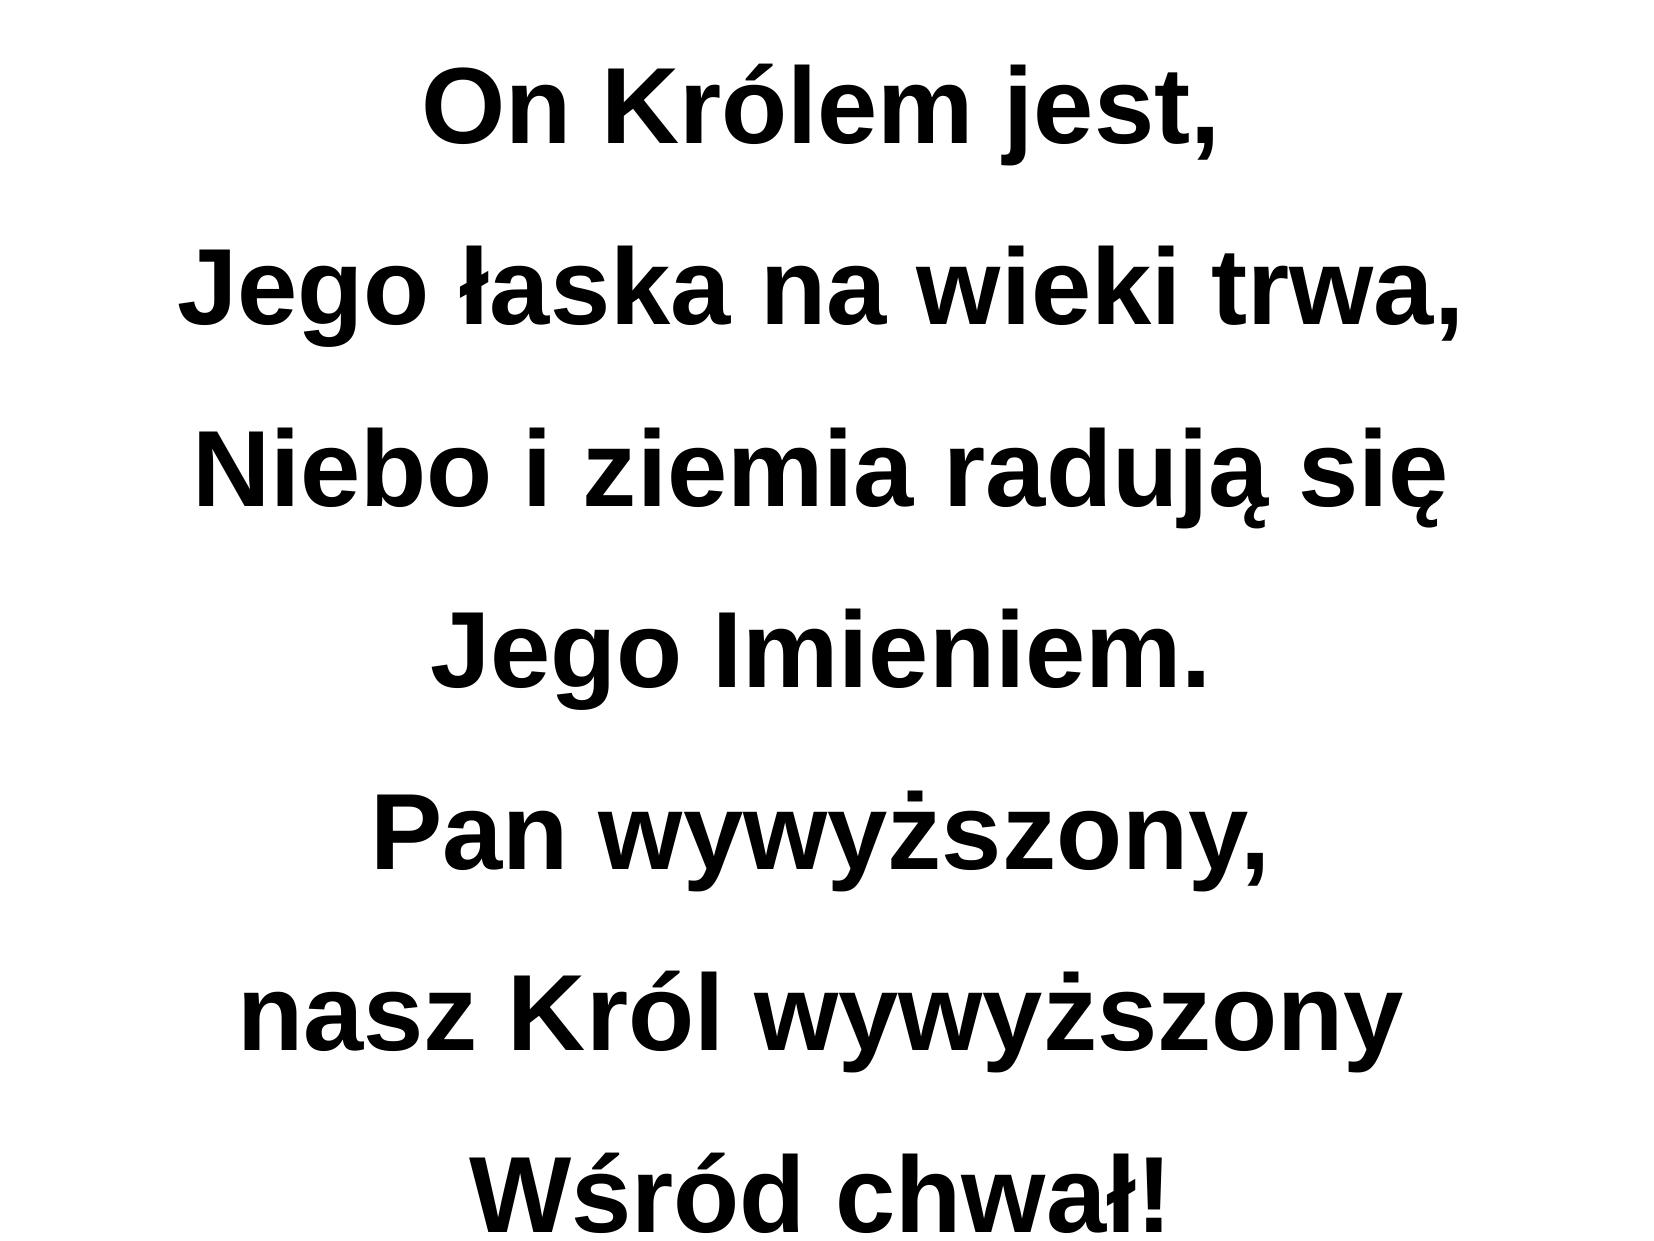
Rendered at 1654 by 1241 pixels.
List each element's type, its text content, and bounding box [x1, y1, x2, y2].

subtitle On Królem jest, Jego łaska na wieki trwa, Niebo i ziemia radują się Jego Imieniem. Pan wywyższony, nasz Król wywyższony Wśród chwał! [0, 0, 1642, 1241]
